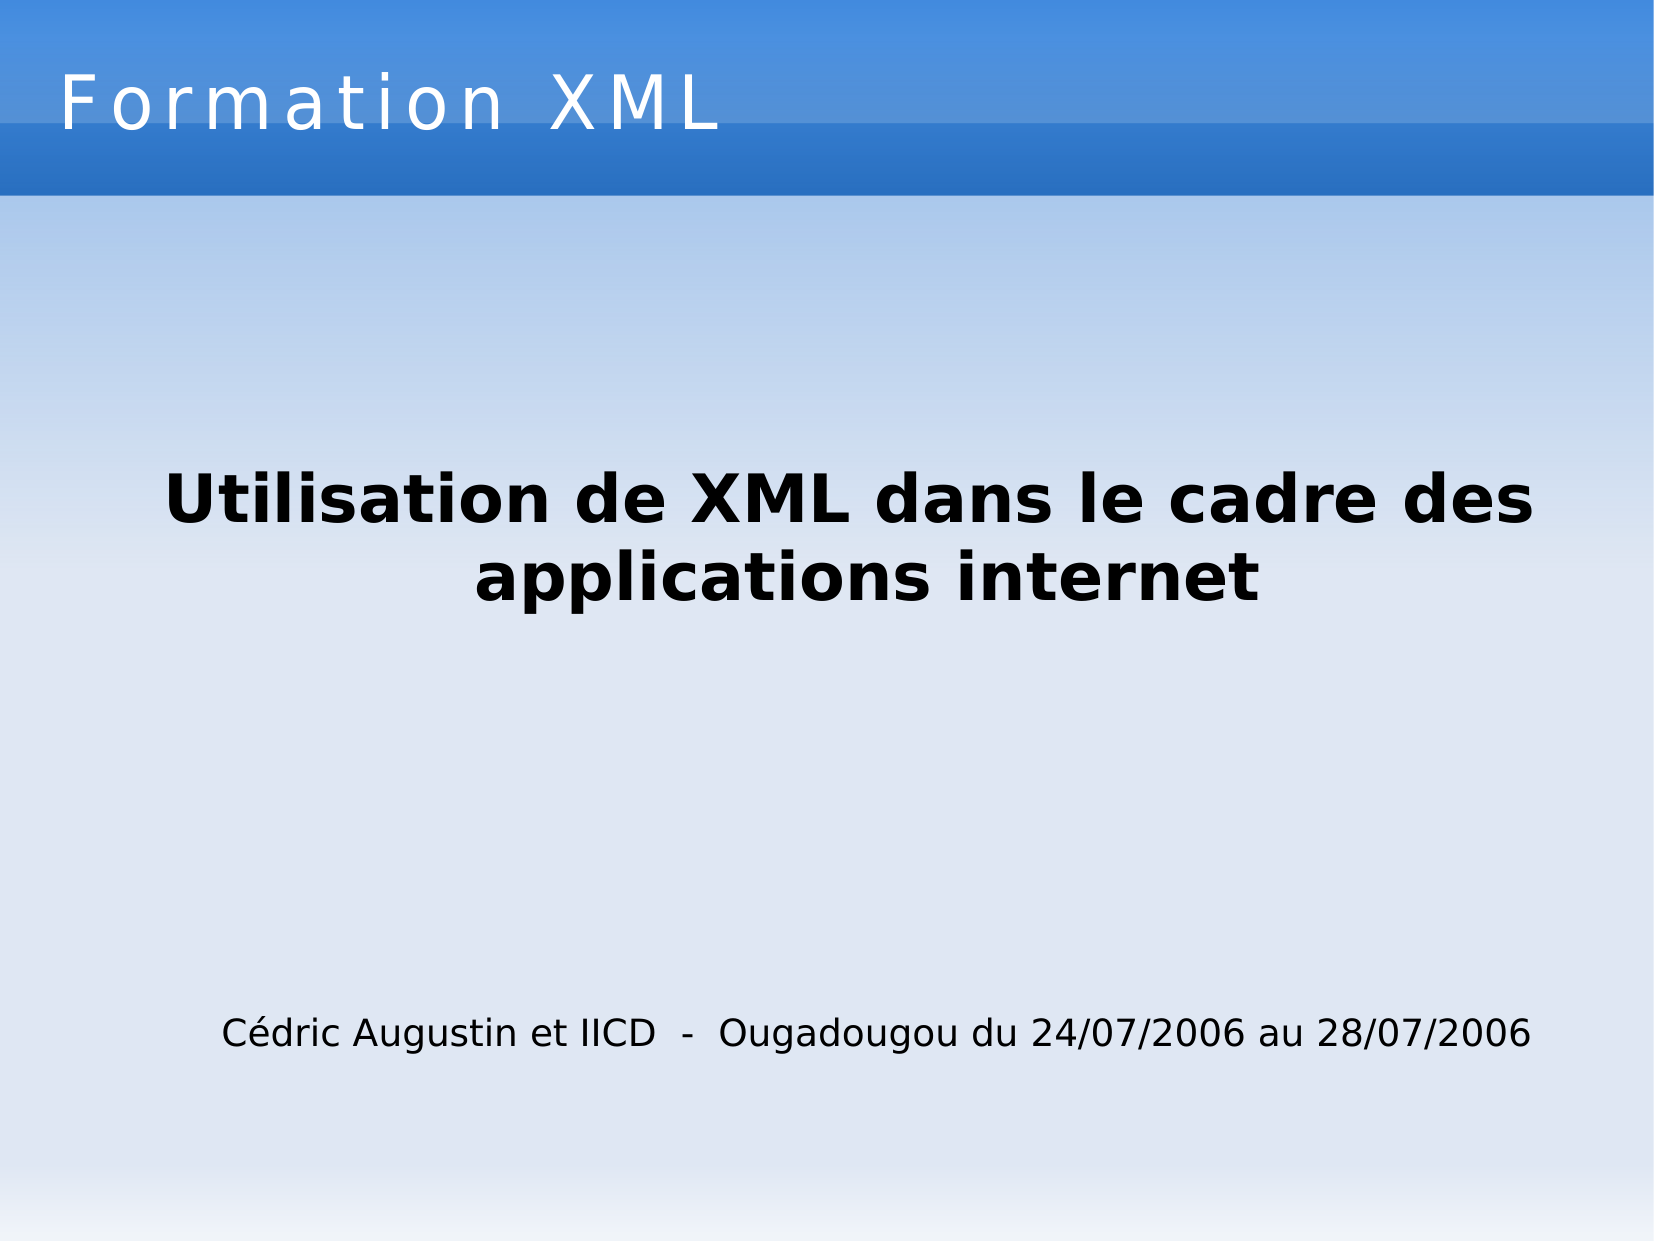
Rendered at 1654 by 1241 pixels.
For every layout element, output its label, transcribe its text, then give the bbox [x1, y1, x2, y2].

title Formation XML [59, 29, 1270, 178]
picture [0, 0, 1654, 1241]
text_box Cédric Augustin et IICD - Ougadougou du 24/07/2006 au 28/07/2006 [206, 1003, 1549, 1063]
subtitle Utilisation de XML dans le cadre des applications internet [88, 290, 1577, 709]
